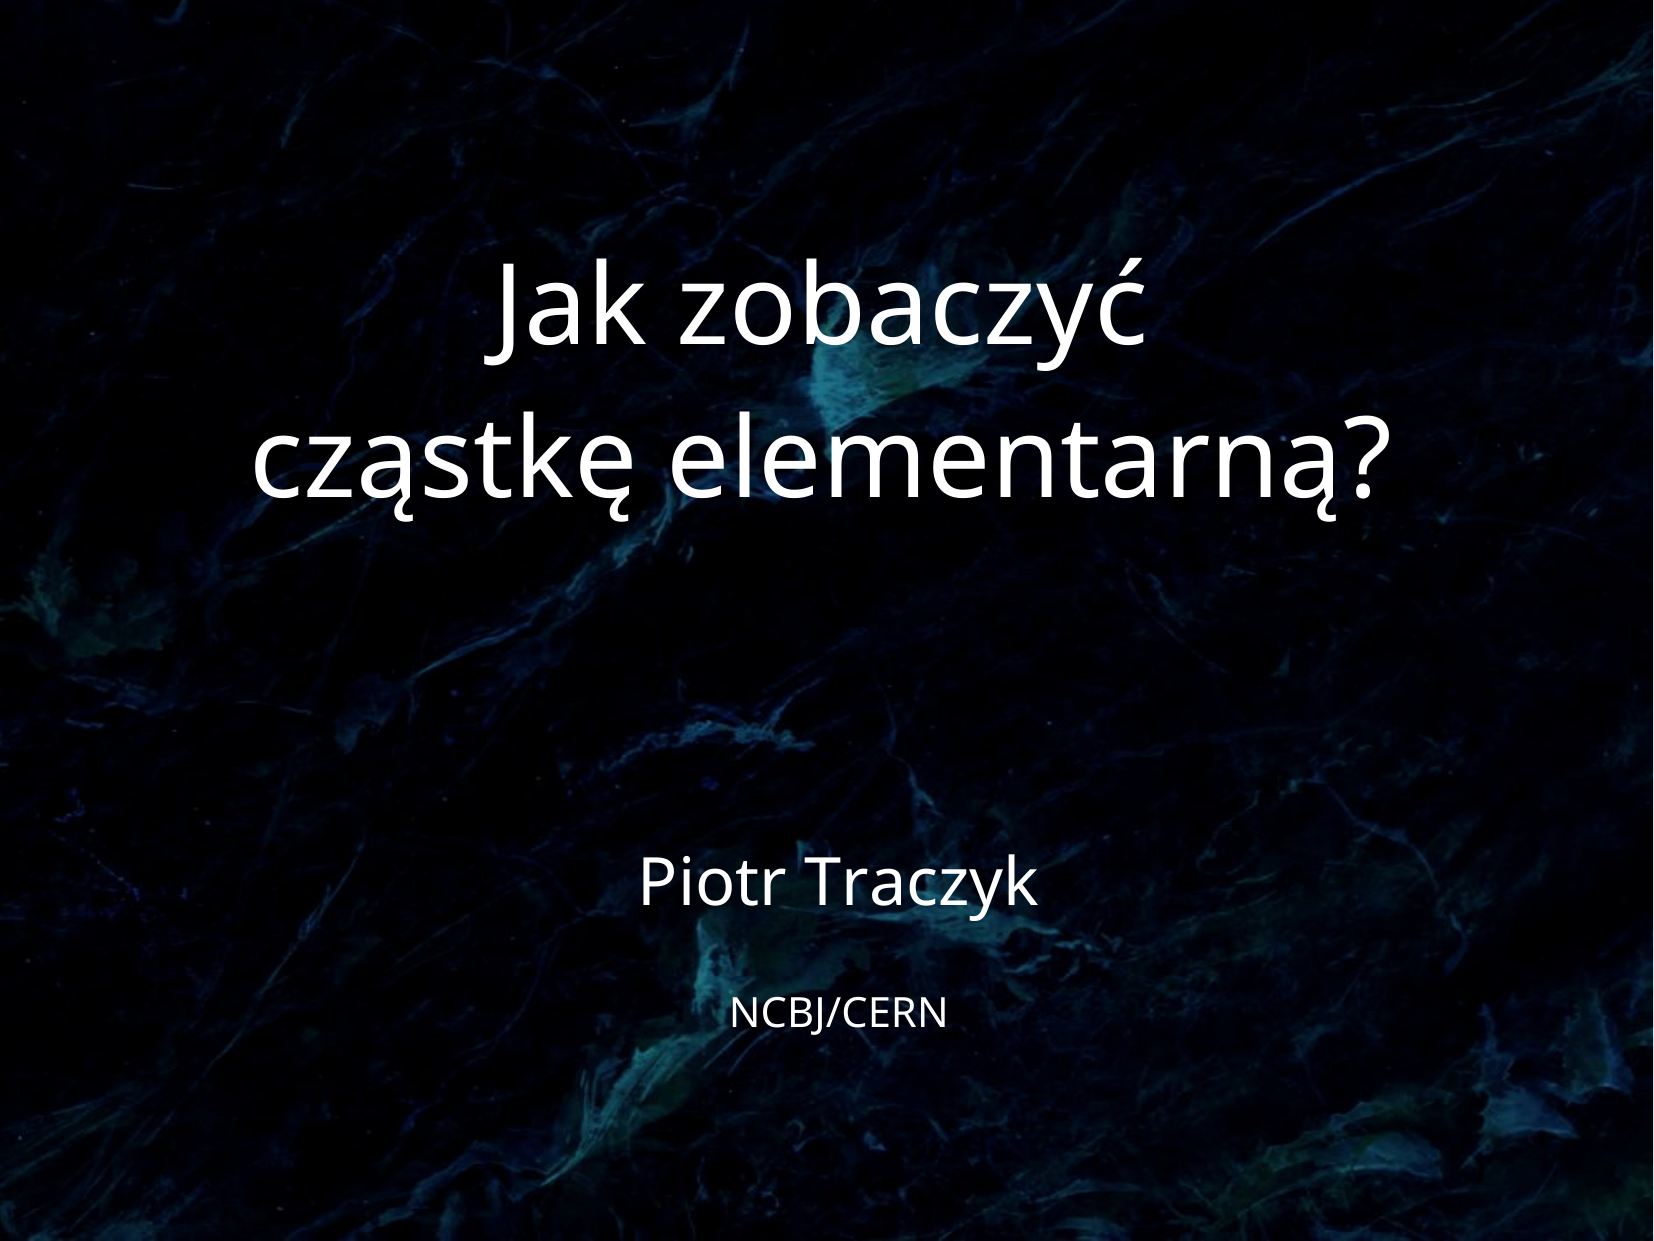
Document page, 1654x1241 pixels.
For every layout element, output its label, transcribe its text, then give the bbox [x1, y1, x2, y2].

subtitle Piotr Traczyk NCBJ/CERN [77, 781, 1565, 1093]
title Jak zobaczyć cząstkę elementarną? [77, 28, 1565, 709]
picture [0, 0, 1654, 1241]
